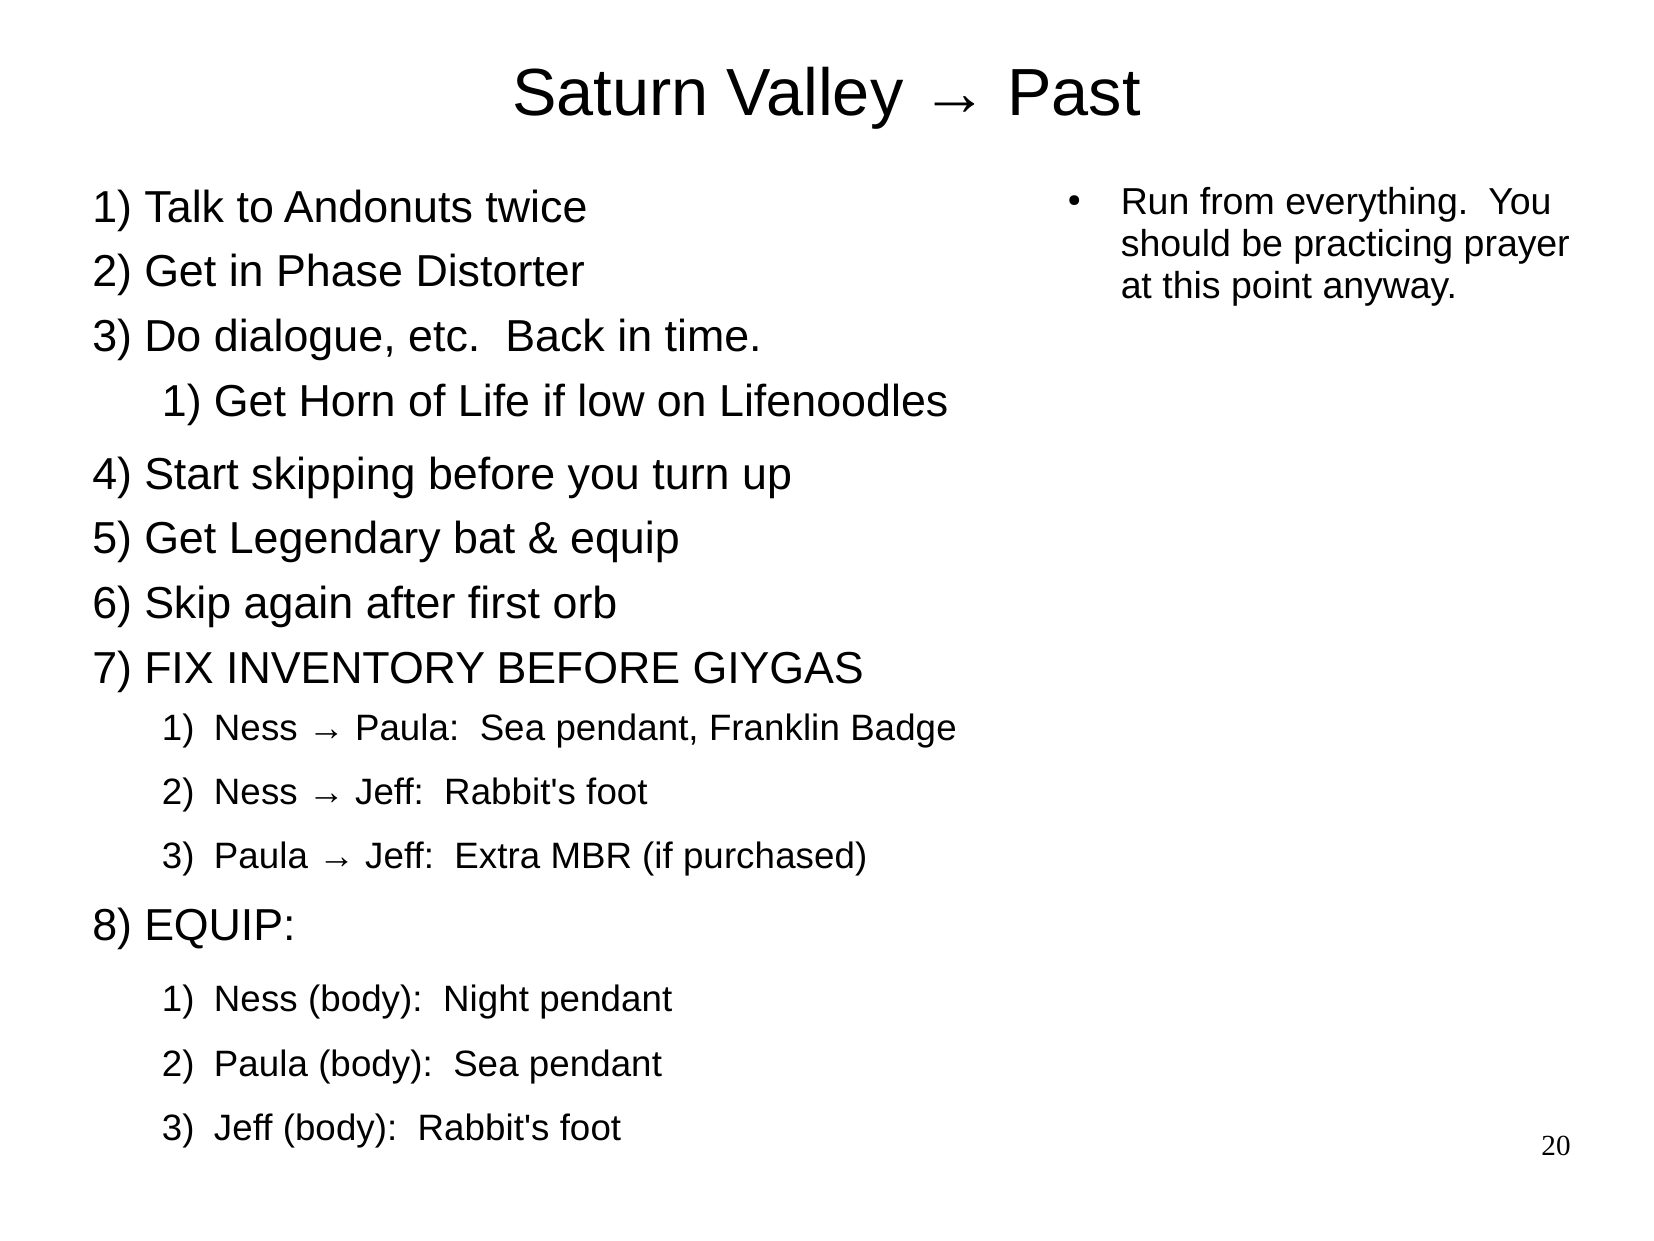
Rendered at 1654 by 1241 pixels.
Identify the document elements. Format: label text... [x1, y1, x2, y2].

list Talk to Andonuts twice Get in Phase Distorter Do dialogue, etc. Back in time. Get Horn of Life if low on Lifenoodles Start skipping before you turn up Get Legendary bat & equip Skip again after first orb FIX INVENTORY BEFORE GIYGAS Ness → Paula: Sea pendant, Franklin Badge Ness → Jeff: Rabbit's foot Paula → Jeff: Extra MBR (if purchased) EQUIP: Ness (body): Night pendant Paula (body): Sea pendant Jeff (body): Rabbit's foot [75, 181, 991, 1156]
list Run from everything. You should be practicing prayer at this point anyway. [1050, 180, 1572, 1156]
title Saturn Valley → Past [82, 49, 1571, 136]
